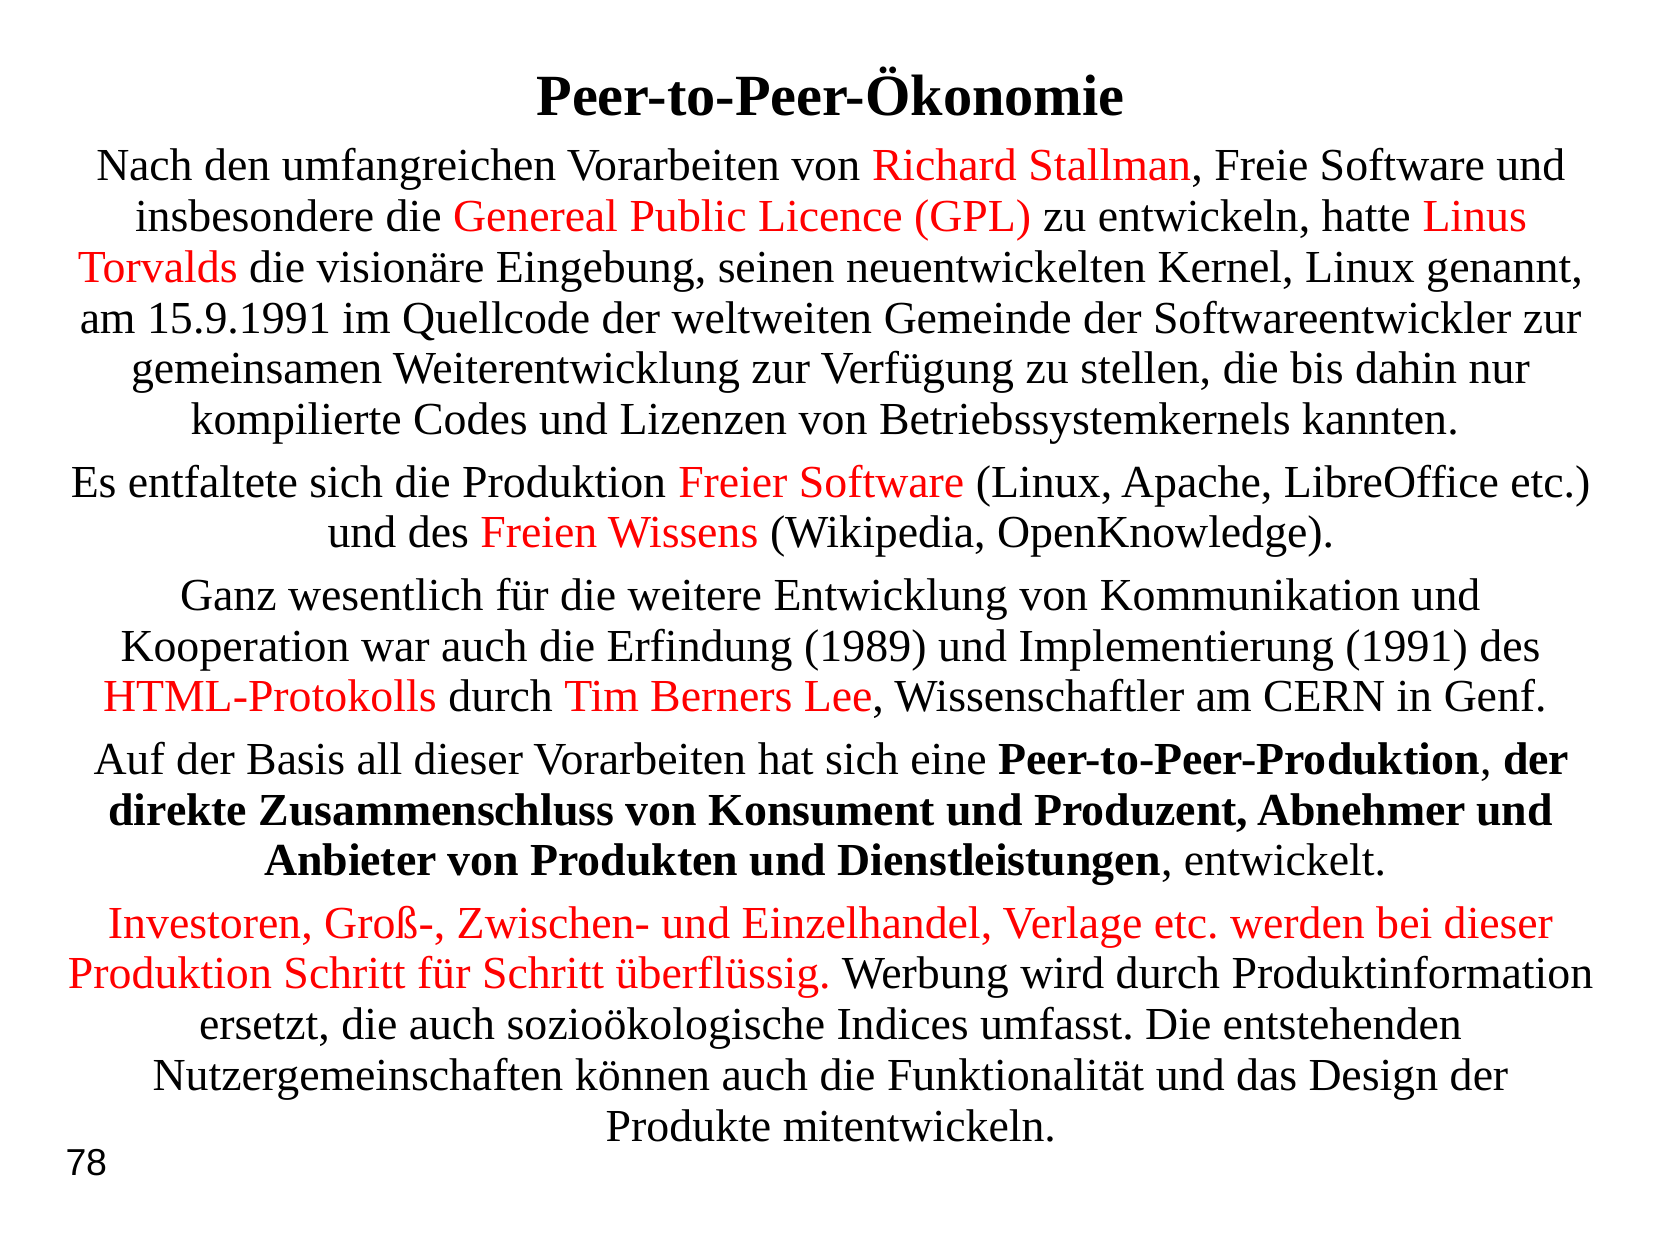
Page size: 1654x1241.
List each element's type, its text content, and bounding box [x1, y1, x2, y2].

text_box <Nummer> [50, 1133, 269, 1204]
text_box Peer-to-Peer-Ökonomie Nach den umfangreichen Vorarbeiten von Richard Stallman, Freie Software und insbesondere die Genereal Public Licence (GPL) zu entwickeln, hatte Linus Torvalds die visionäre Eingebung, seinen neuentwickelten Kernel, Linux genannt, am 15.9.1991 im Quellcode der weltweiten Gemeinde der Softwareentwickler zur gemeinsamen Weiterentwicklung zur Verfügung zu stellen, die bis dahin nur kompilierte Codes und Lizenzen von Betriebssystemkernels kannten. Es entfaltete sich die Produktion Freier Software (Linux, Apache, LibreOffice etc.) und des Freien Wissens (Wikipedia, OpenKnowledge). Ganz wesentlich für die weitere Entwicklung von Kommunikation und Kooperation war auch die Erfindung (1989) und Implementierung (1991) des HTML-Protokolls durch Tim Berners Lee, Wissenschaftler am CERN in Genf. Auf der Basis all dieser Vorarbeiten hat sich eine Peer-to-Peer-Produktion, der direkte Zusammenschluss von Konsument und Produzent, Abnehmer und Anbieter von Produkten und Dienstleistungen, entwickelt. Investoren, Groß-, Zwischen- und Einzelhandel, Verlage etc. werden bei dieser Produktion Schritt für Schritt überflüssig. Werbung wird durch Produktinformation ersetzt, die auch sozioökologische Indices umfasst. Die entstehenden Nutzergemeinschaften können auch die Funktionalität und das Design der Produkte mitentwickeln. [53, 56, 1613, 1159]
